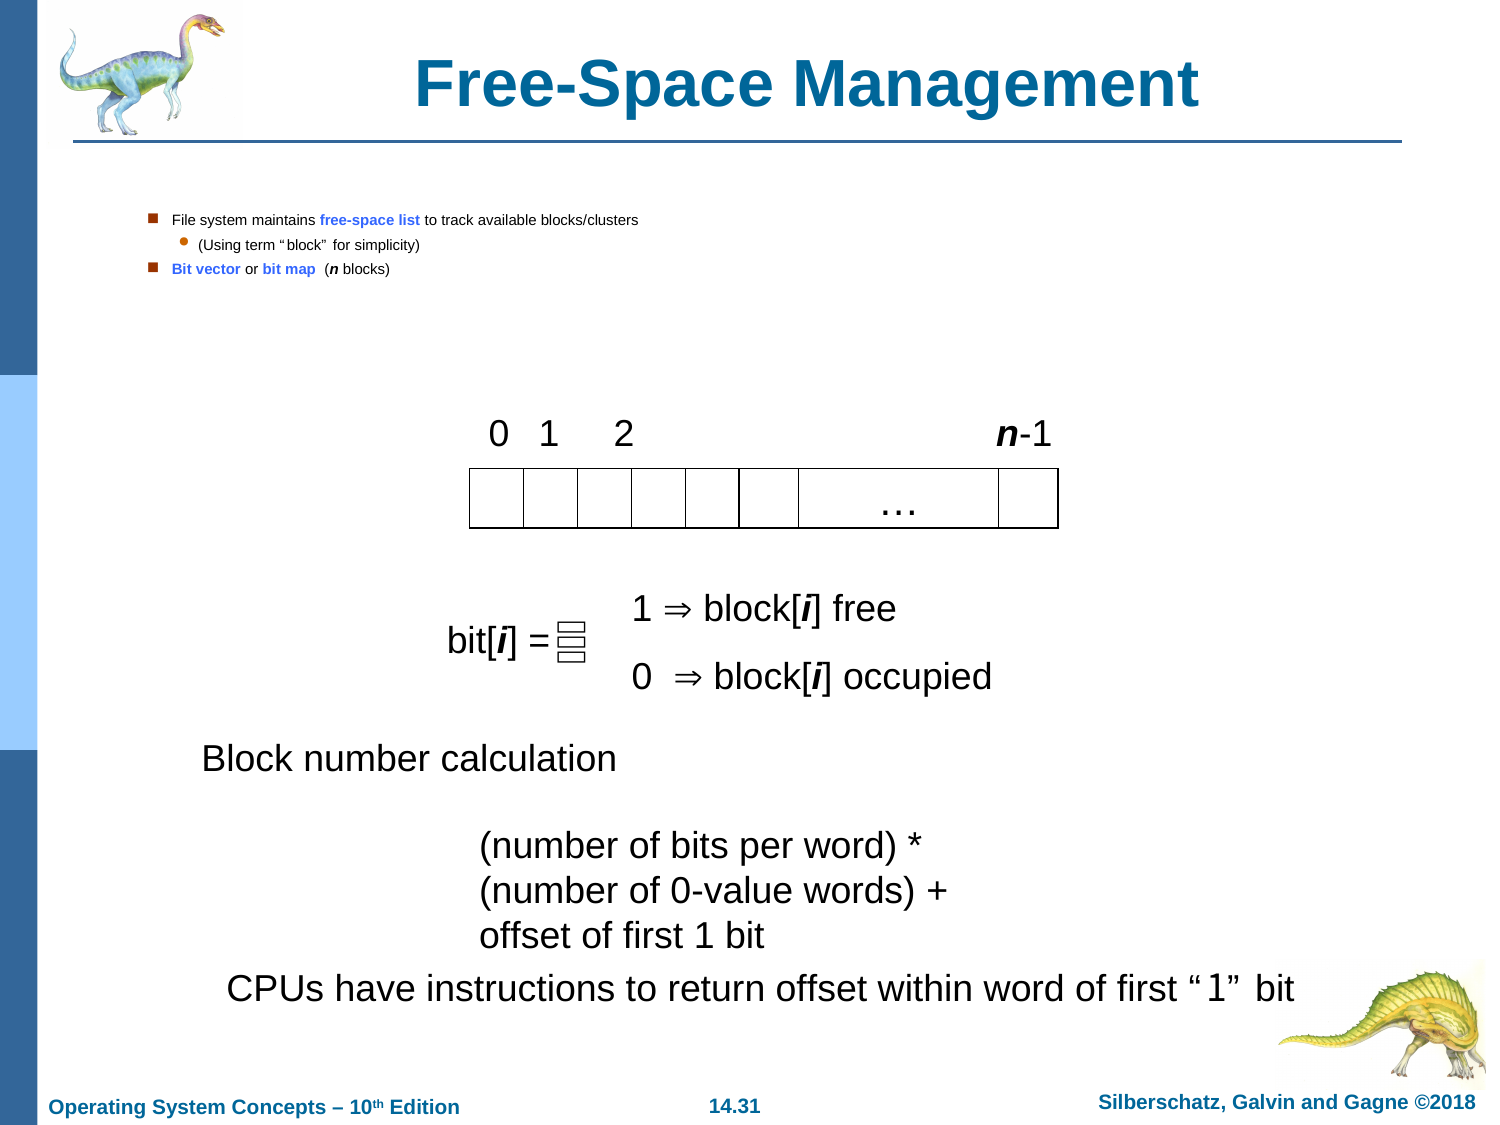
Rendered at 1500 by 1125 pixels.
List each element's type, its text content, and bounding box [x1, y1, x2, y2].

text_box 2 [598, 401, 650, 462]
text_box 0 [473, 401, 523, 462]
picture [46, 0, 243, 149]
text_box … [798, 468, 998, 529]
text_box n-1 [981, 401, 1068, 462]
list File system maintains free-space list to track available blocks/clusters (Using term “block” for simplicity) Bit vector or bit map (n blocks) [134, 203, 1481, 286]
text_box [998, 468, 1058, 529]
text_box bit[i] = [431, 608, 536, 669]
text_box (number of bits per word) * (number of 0-value words) + offset of first 1 bit [464, 813, 964, 956]
title Free-Space Management [190, 32, 1425, 128]
text_box  [536, 603, 602, 680]
text_box Block number calculation [186, 726, 1340, 800]
text_box [469, 468, 798, 529]
picture [1415, 1094, 1423, 1099]
picture [1275, 959, 1486, 1090]
text_box 1  block[i] free 0  block[i] occupied [616, 576, 1008, 705]
text_box 1 [523, 401, 575, 462]
text_box CPUs have instructions to return offset within word of first “1” bit [211, 956, 1365, 1031]
